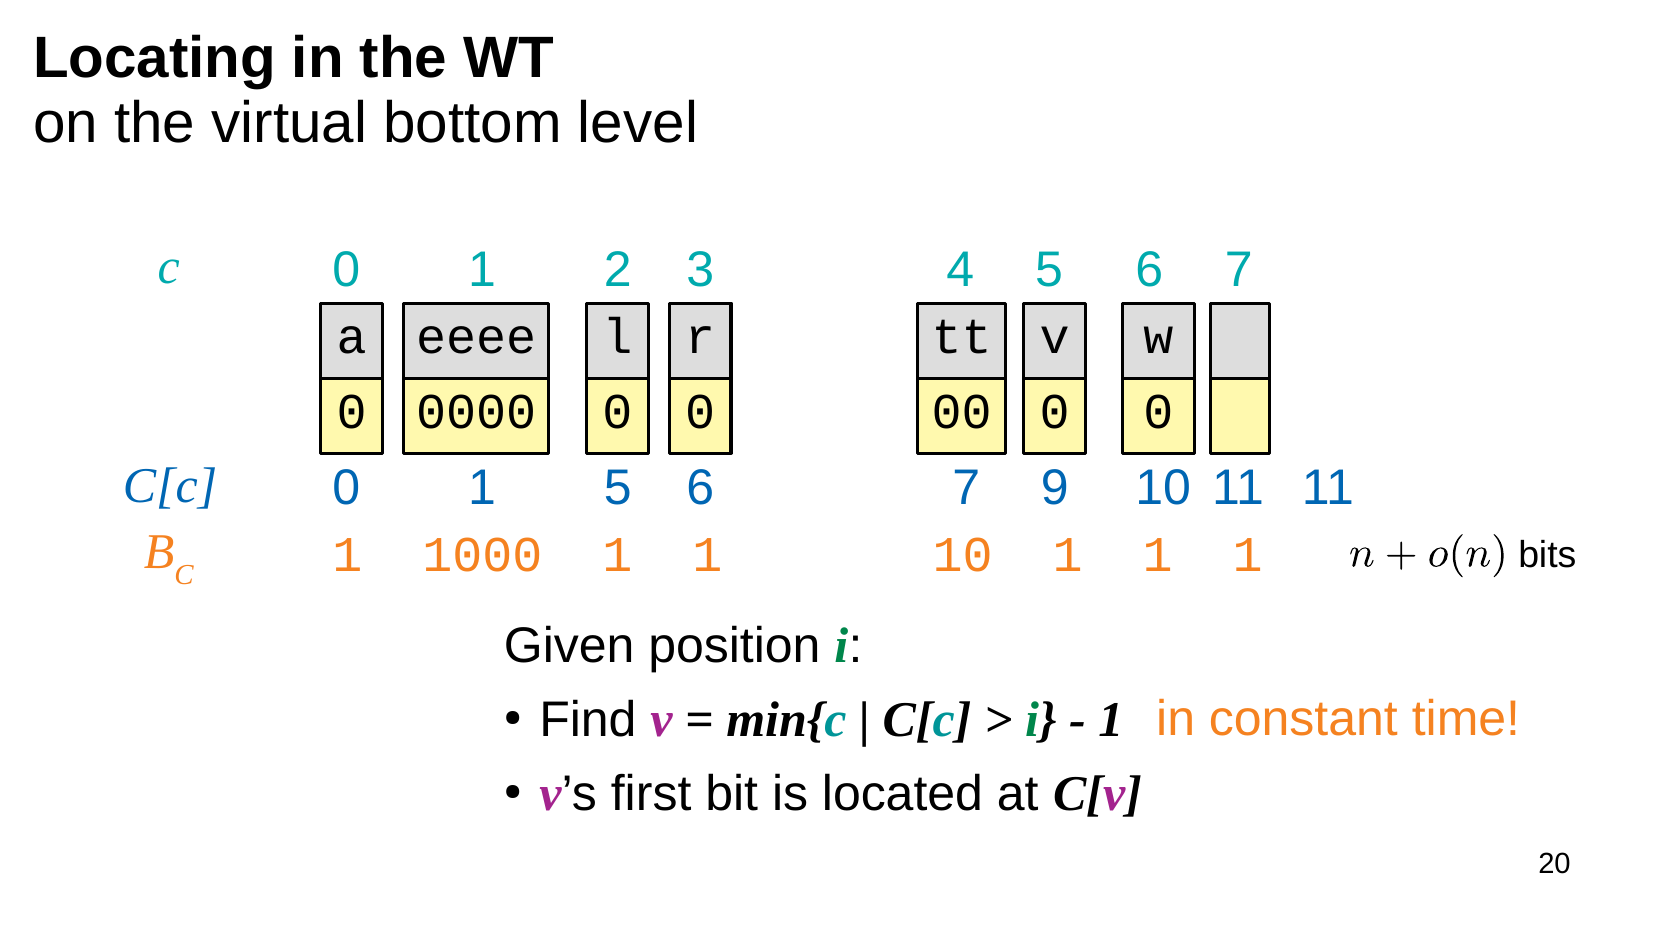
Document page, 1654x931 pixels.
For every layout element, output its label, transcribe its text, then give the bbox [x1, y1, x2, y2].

text_box BC [129, 516, 209, 599]
text_box 11 [1287, 452, 1369, 523]
text_box 0 [669, 378, 732, 454]
text_box 0 [317, 233, 376, 305]
text_box 1 [453, 233, 511, 305]
text_box bits [1503, 526, 1592, 584]
text_box w [1122, 303, 1195, 378]
text_box 1 [453, 452, 511, 522]
text_box 4 [931, 233, 990, 305]
text_box 11 [1197, 452, 1283, 523]
text_box tt [917, 303, 1006, 378]
text_box 00 [917, 378, 1006, 454]
text_box 0 [317, 452, 376, 522]
text_box 5 [1020, 233, 1078, 305]
text_box a [320, 303, 383, 378]
text_box 1 1000 1 1 10 1 1 1 [317, 522, 1278, 595]
text_box 9 [1026, 452, 1084, 522]
picture [1347, 532, 1503, 579]
text_box C[c] [108, 450, 233, 522]
text_box Given position i: Find v = min{c | C[c] > i} - 1 v’s first bit is located at C[v] [489, 609, 1165, 843]
text_box 0 [320, 378, 383, 454]
text_box 7 [1210, 233, 1268, 305]
text_box v [1023, 303, 1086, 378]
text_box r [669, 303, 732, 378]
text_box 7 [937, 452, 995, 522]
text_box 6 [671, 452, 730, 522]
text_box 6 [1120, 233, 1179, 305]
text_box l [586, 303, 649, 378]
text_box 5 [589, 452, 647, 522]
text_box in constant time! [1141, 682, 1536, 754]
text_box 0000 [403, 378, 549, 454]
text_box 2 [589, 233, 647, 305]
text_box c [142, 231, 195, 302]
text_box [1210, 303, 1270, 452]
text_box 0 [1122, 378, 1195, 452]
text_box 0 [586, 378, 649, 454]
text_box 0 [1023, 378, 1086, 454]
text_box 10 [1120, 452, 1197, 522]
text_box eeee [403, 303, 549, 378]
text_box Locating in the WT on the virtual bottom level [18, 17, 714, 163]
text_box 3 [671, 233, 730, 305]
